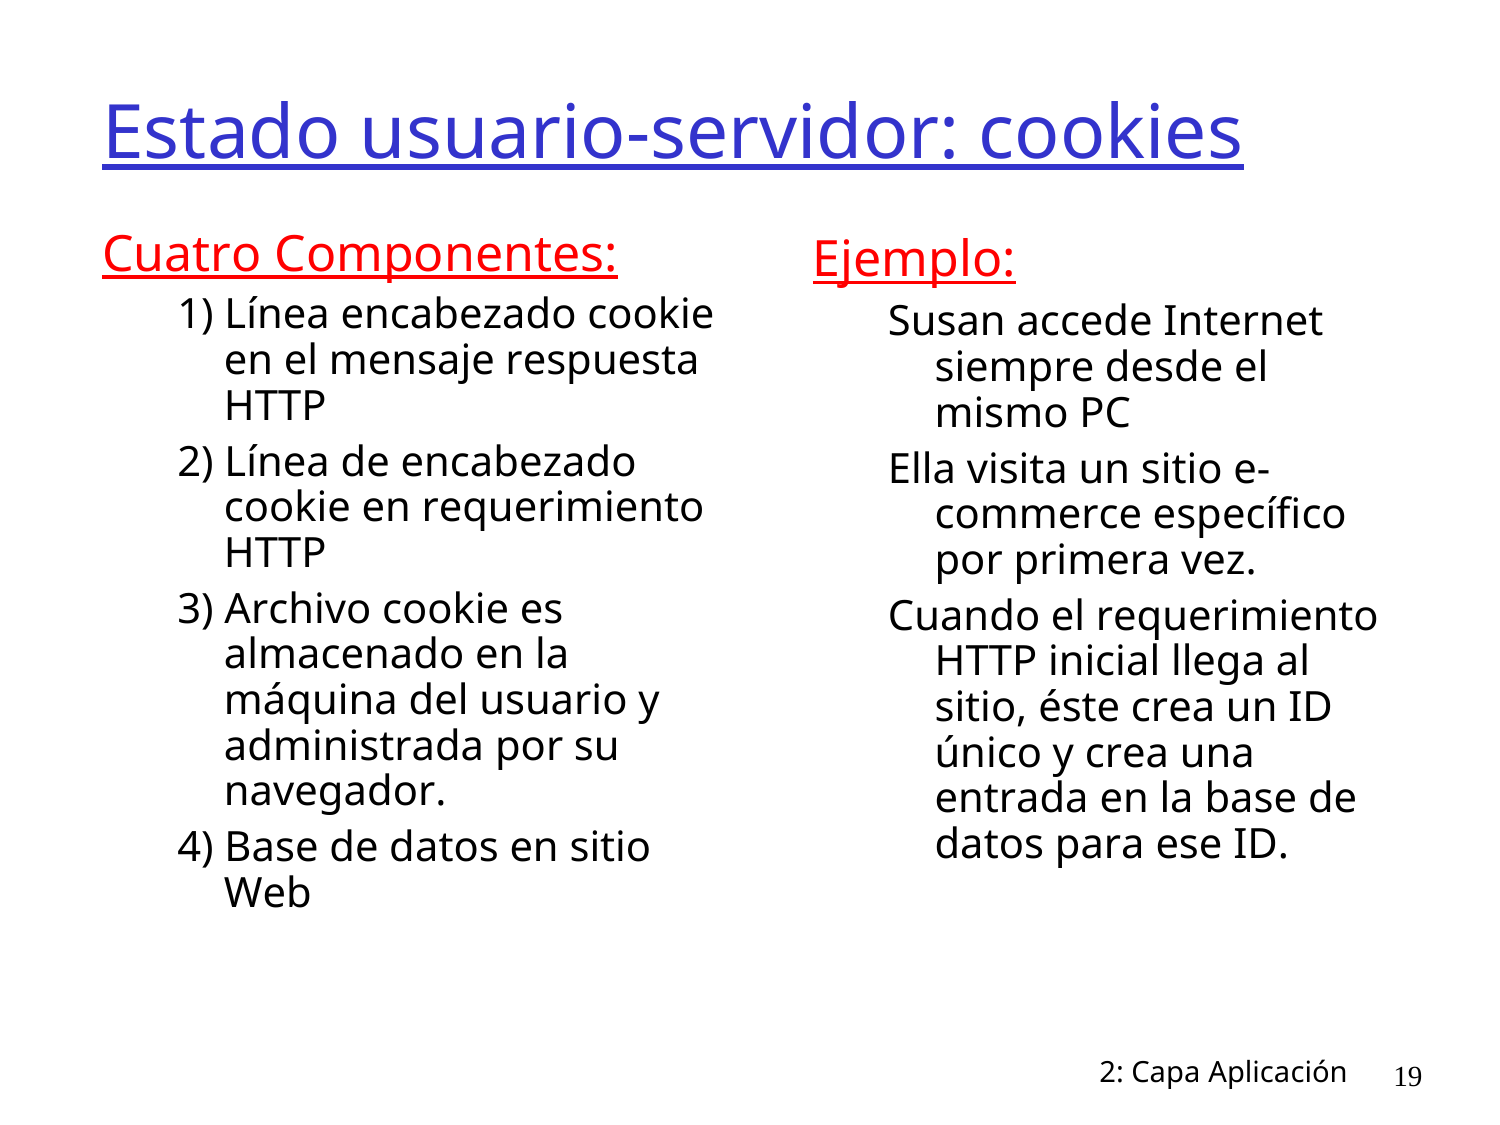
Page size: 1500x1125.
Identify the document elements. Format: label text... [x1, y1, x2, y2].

title Estado usuario-servidor: cookies [87, 37, 1363, 225]
list Ejemplo: Susan accede Internet siempre desde el mismo PC Ella visita un sitio e-commerce específico por primera vez. Cuando el requerimiento HTTP inicial llega al sitio, éste crea un ID único y crea una entrada en la base de datos para ese ID. [798, 219, 1424, 1026]
list Cuatro Componentes: 1) Línea encabezado cookie en el mensaje respuesta HTTP 2) Línea de encabezado cookie en requerimiento HTTP 3) Archivo cookie es almacenado en la máquina del usuario y administrada por su navegador. 4) Base de datos en sitio Web [87, 219, 762, 1026]
